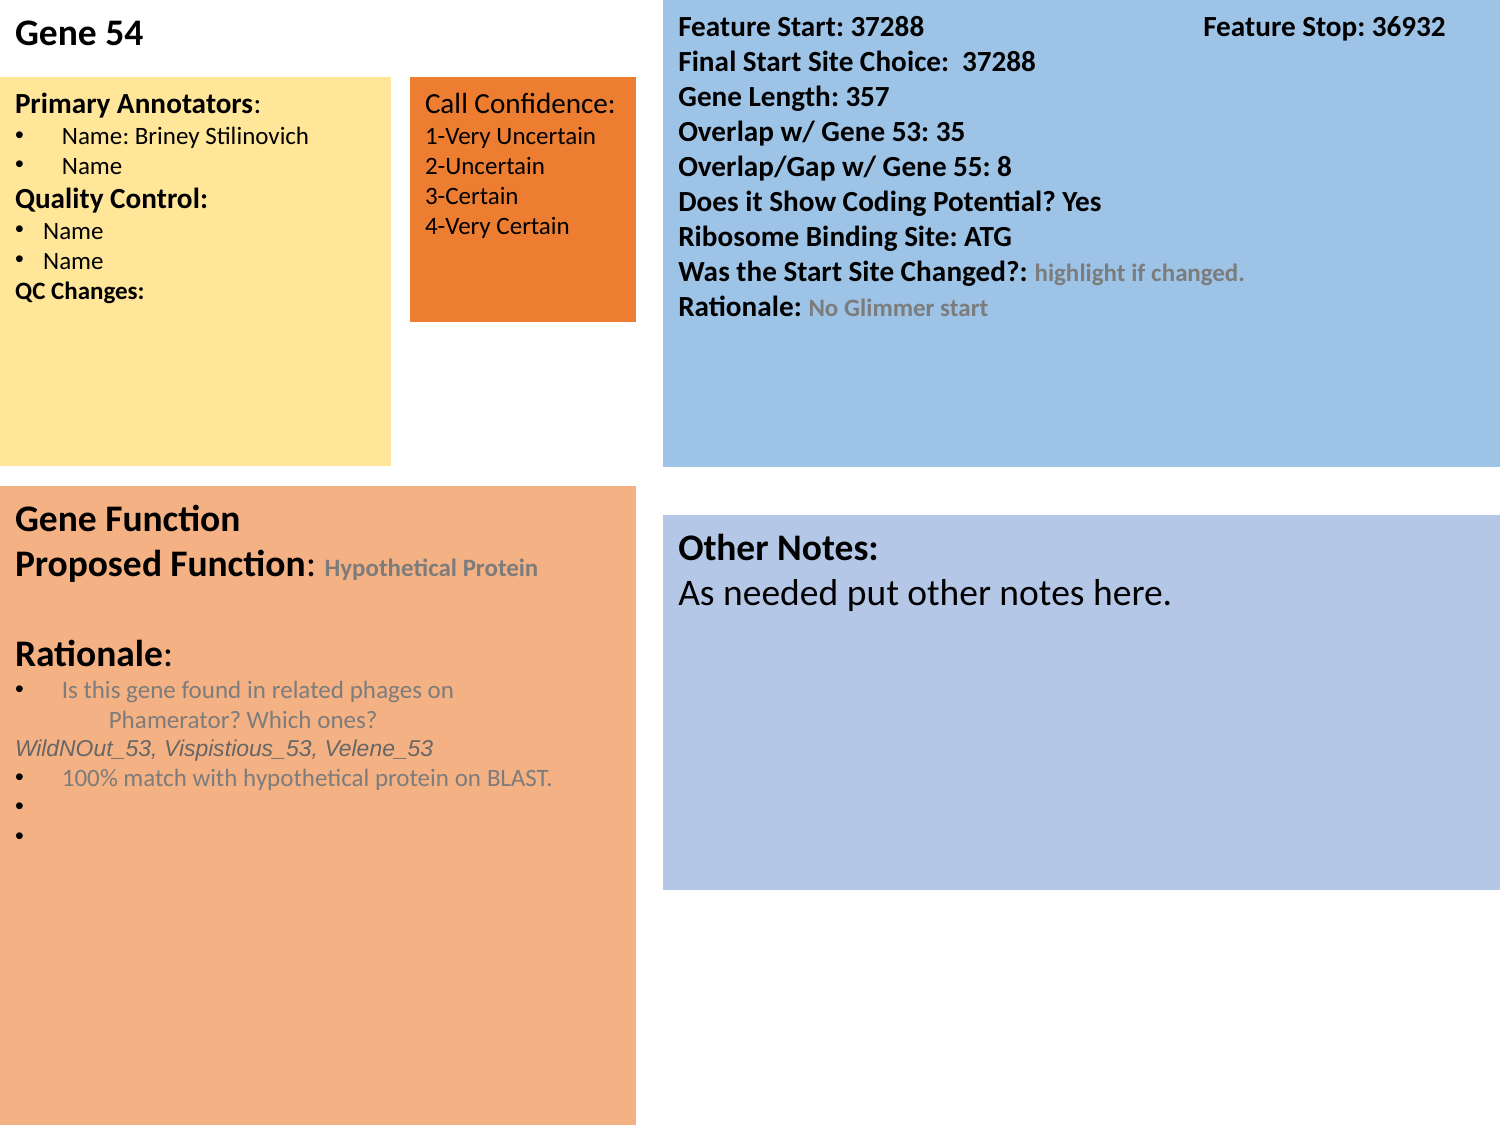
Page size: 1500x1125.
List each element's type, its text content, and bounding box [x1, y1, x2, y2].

text_box Feature Start: 37288 Feature Stop: 36932 Final Start Site Choice: 37288 Gene Length: 357 Overlap w/ Gene 53: 35 Overlap/Gap w/ Gene 55: 8 Does it Show Coding Potential? Yes Ribosome Binding Site: ATG Was the Start Site Changed?: highlight if changed. Rationale: No Glimmer start [663, 0, 1500, 467]
text_box Gene 54 [0, 0, 160, 61]
text_box Gene Function Proposed Function: Hypothetical Protein Rationale: Is this gene found in related phages on Phamerator? Which ones? WildNOut_53, Vispistious_53, Velene_53 100% match with hypothetical protein on BLAST. [0, 486, 636, 1125]
text_box Other Notes: As needed put other notes here. [663, 515, 1500, 890]
text_box Primary Annotators: Name: Briney Stilinovich Name Quality Control: Name Name QC Changes: [0, 77, 391, 466]
text_box Call Confidence: 1-Very Uncertain 2-Uncertain 3-Certain 4-Very Certain [410, 77, 636, 322]
